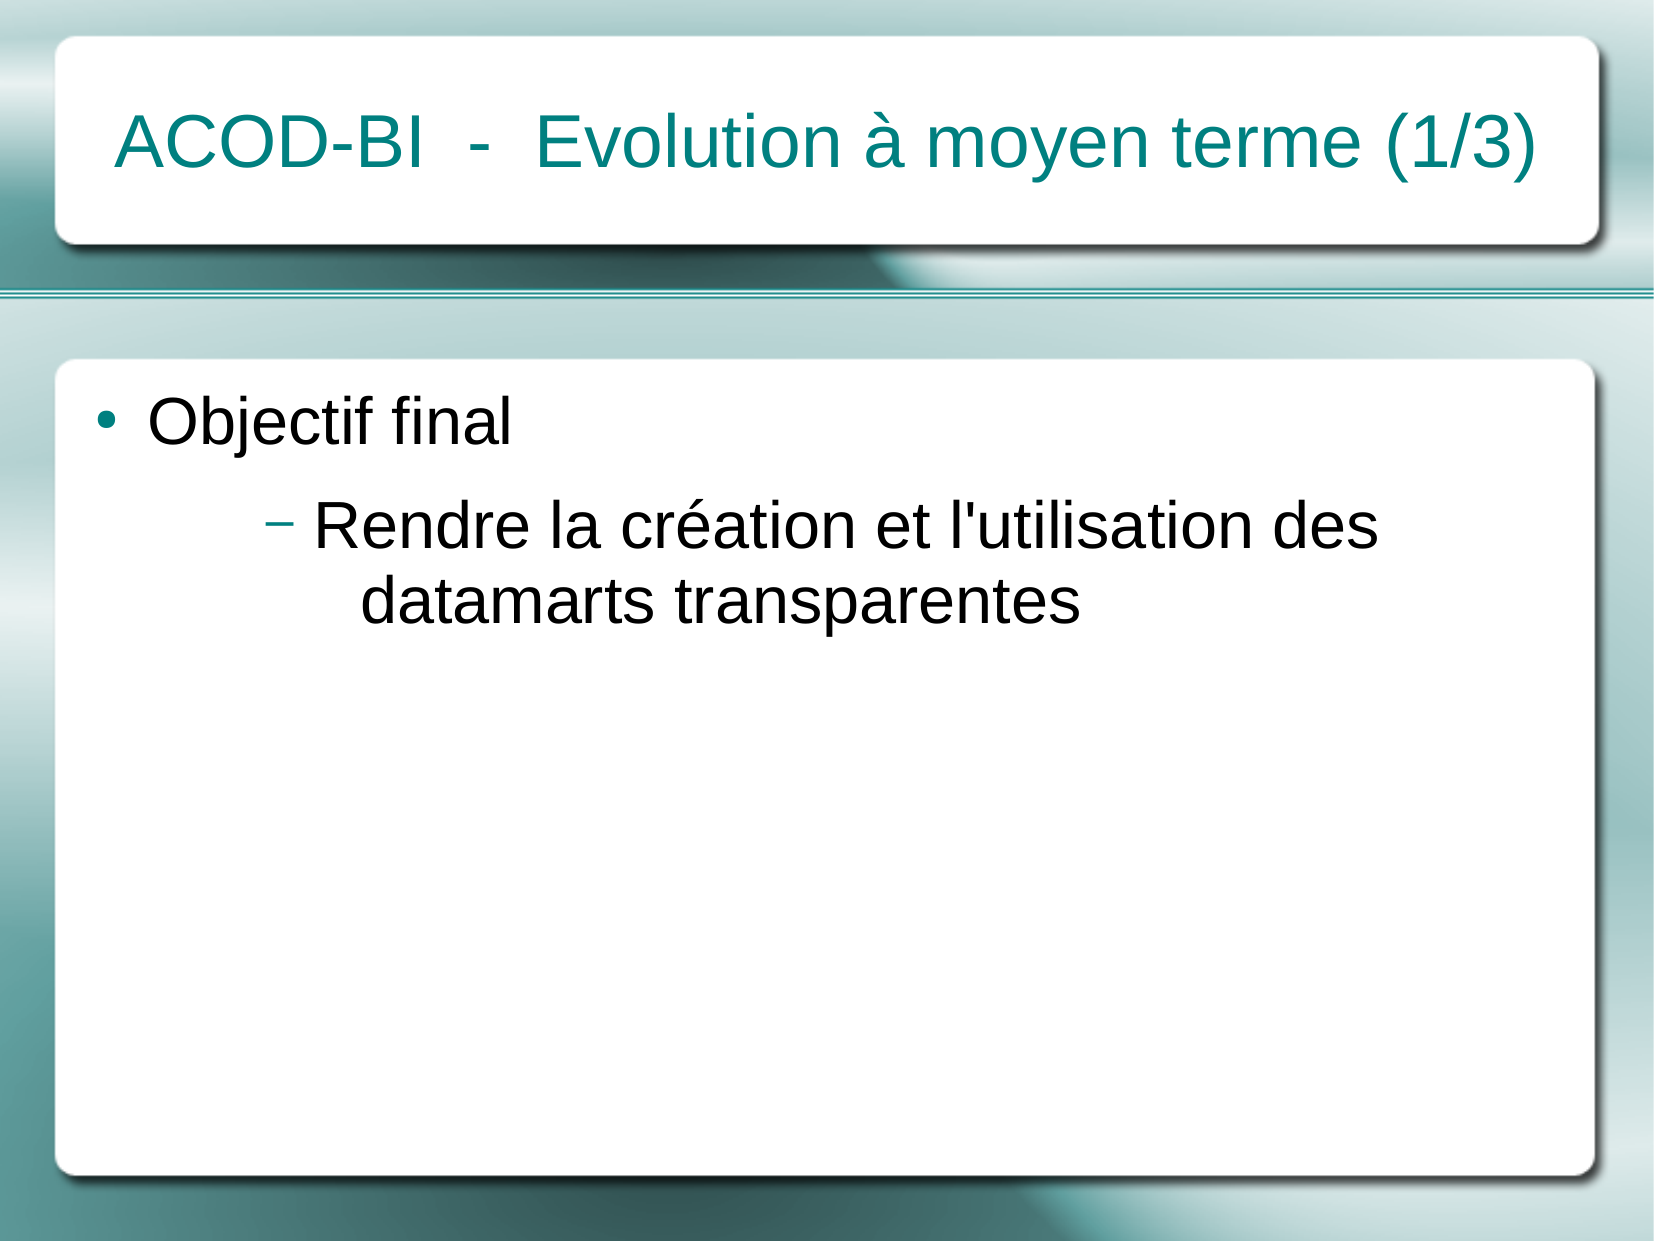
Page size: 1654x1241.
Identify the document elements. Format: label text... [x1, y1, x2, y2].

list Objectif final Rendre la création et l'utilisation des datamarts transparentes [76, 383, 1565, 1184]
picture [0, 0, 1654, 1241]
title ACOD-BI - Evolution à moyen terme (1/3) [59, 37, 1595, 245]
